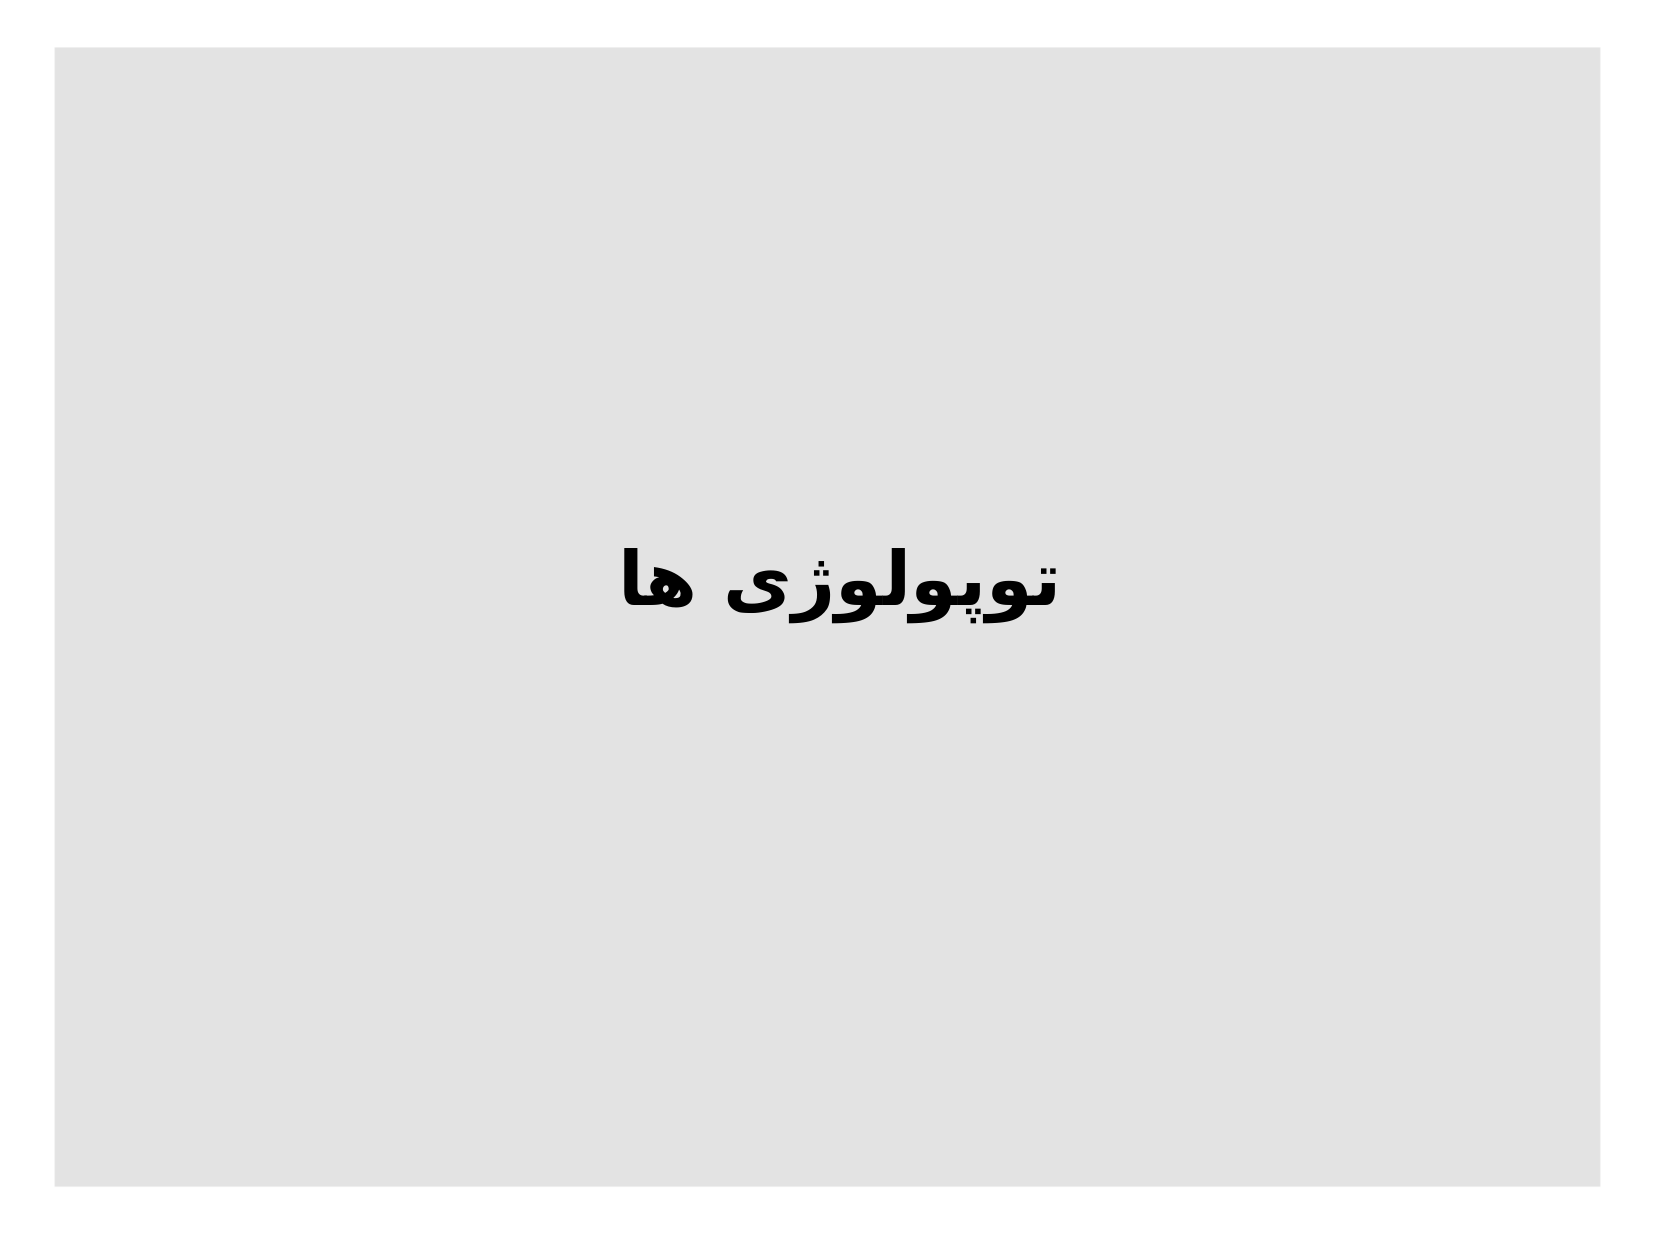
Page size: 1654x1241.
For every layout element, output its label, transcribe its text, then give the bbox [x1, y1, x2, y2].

subtitle توپولوژی ها [82, 49, 1571, 1109]
picture [0, 0, 1654, 1241]
